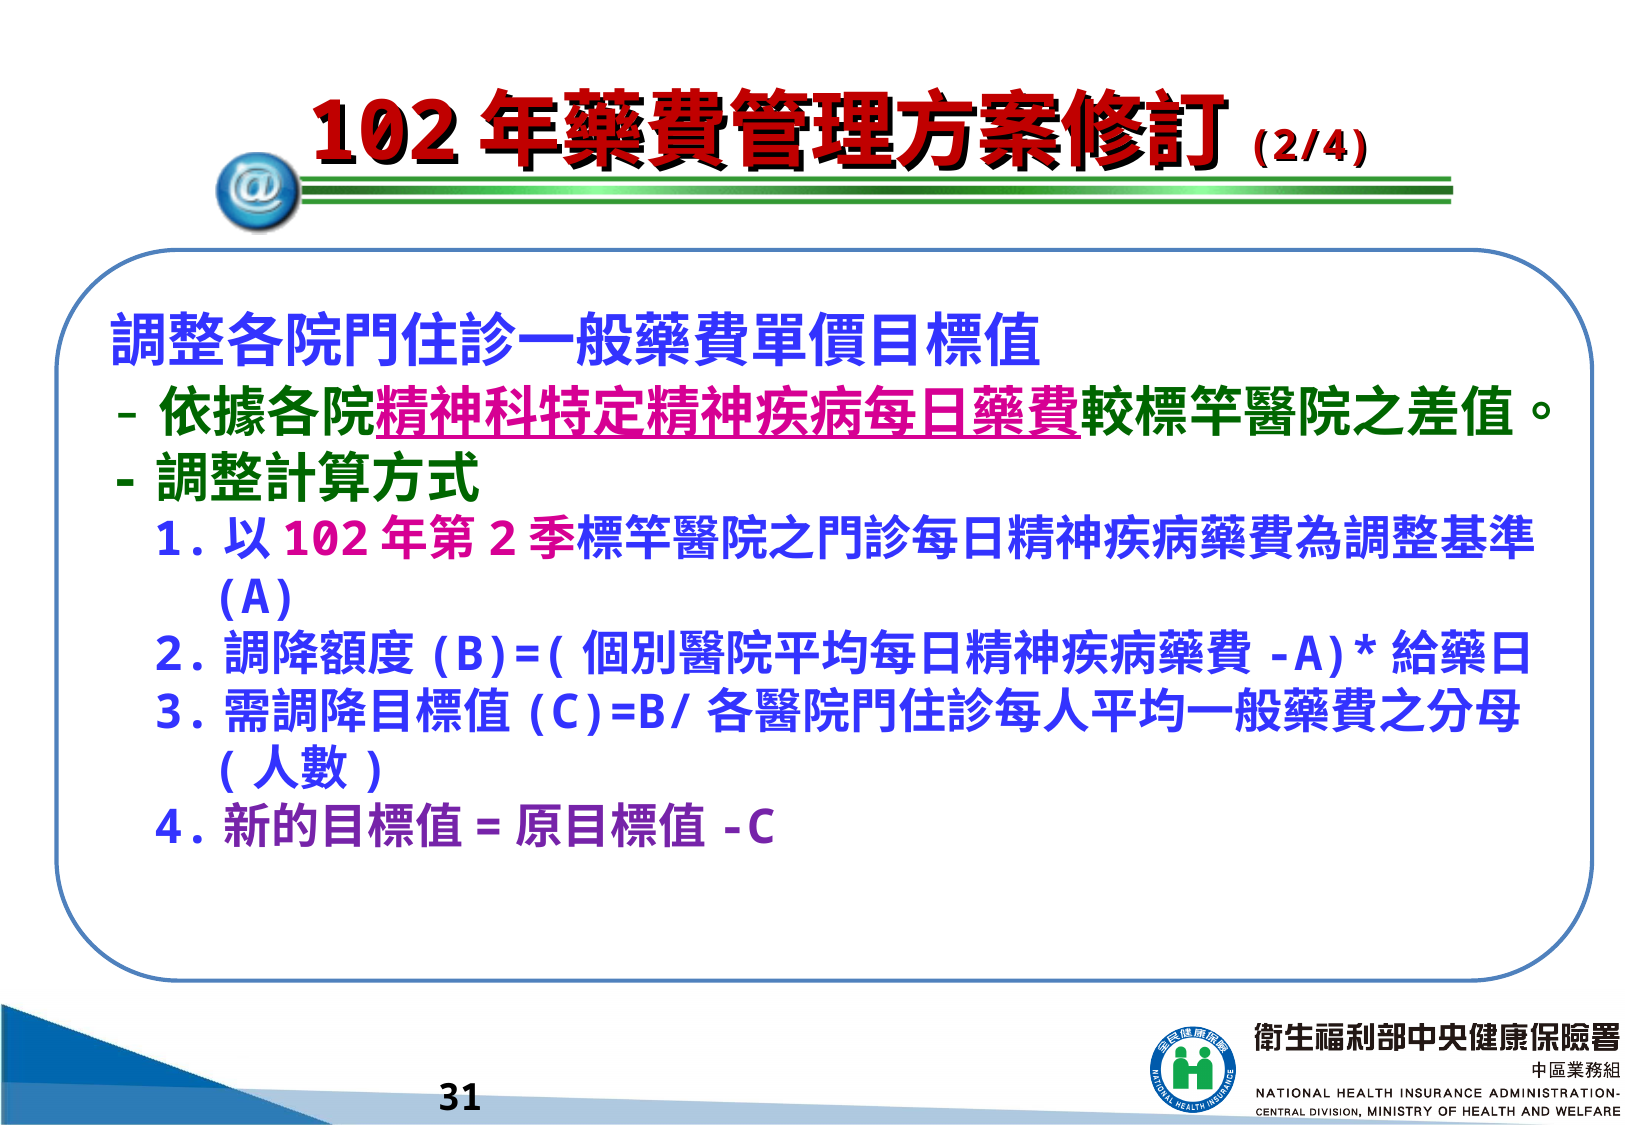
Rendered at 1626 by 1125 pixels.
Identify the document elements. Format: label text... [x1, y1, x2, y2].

text_box [174, 31, 1582, 219]
text_box 調整各院門住診一般藥費單價目標值 -依據各院精神科特定精神疾病每日藥費較標竿醫院之差值。 -調整計算方式 1.以102年第2季標竿醫院之門診每日精神疾病藥費為調整基準(A) 2.調降額度(B)=(個別醫院平均每日精神疾病藥費-A)*給藥日 3.需調降目標值(C)=B/各醫院門住診每人平均一般藥費之分母(人數) 4.新的目標值=原目標值-C [56, 249, 1593, 981]
title 102年藥費管理方案修訂(2/4) [292, 32, 1534, 221]
text_box [422, 1065, 802, 1125]
